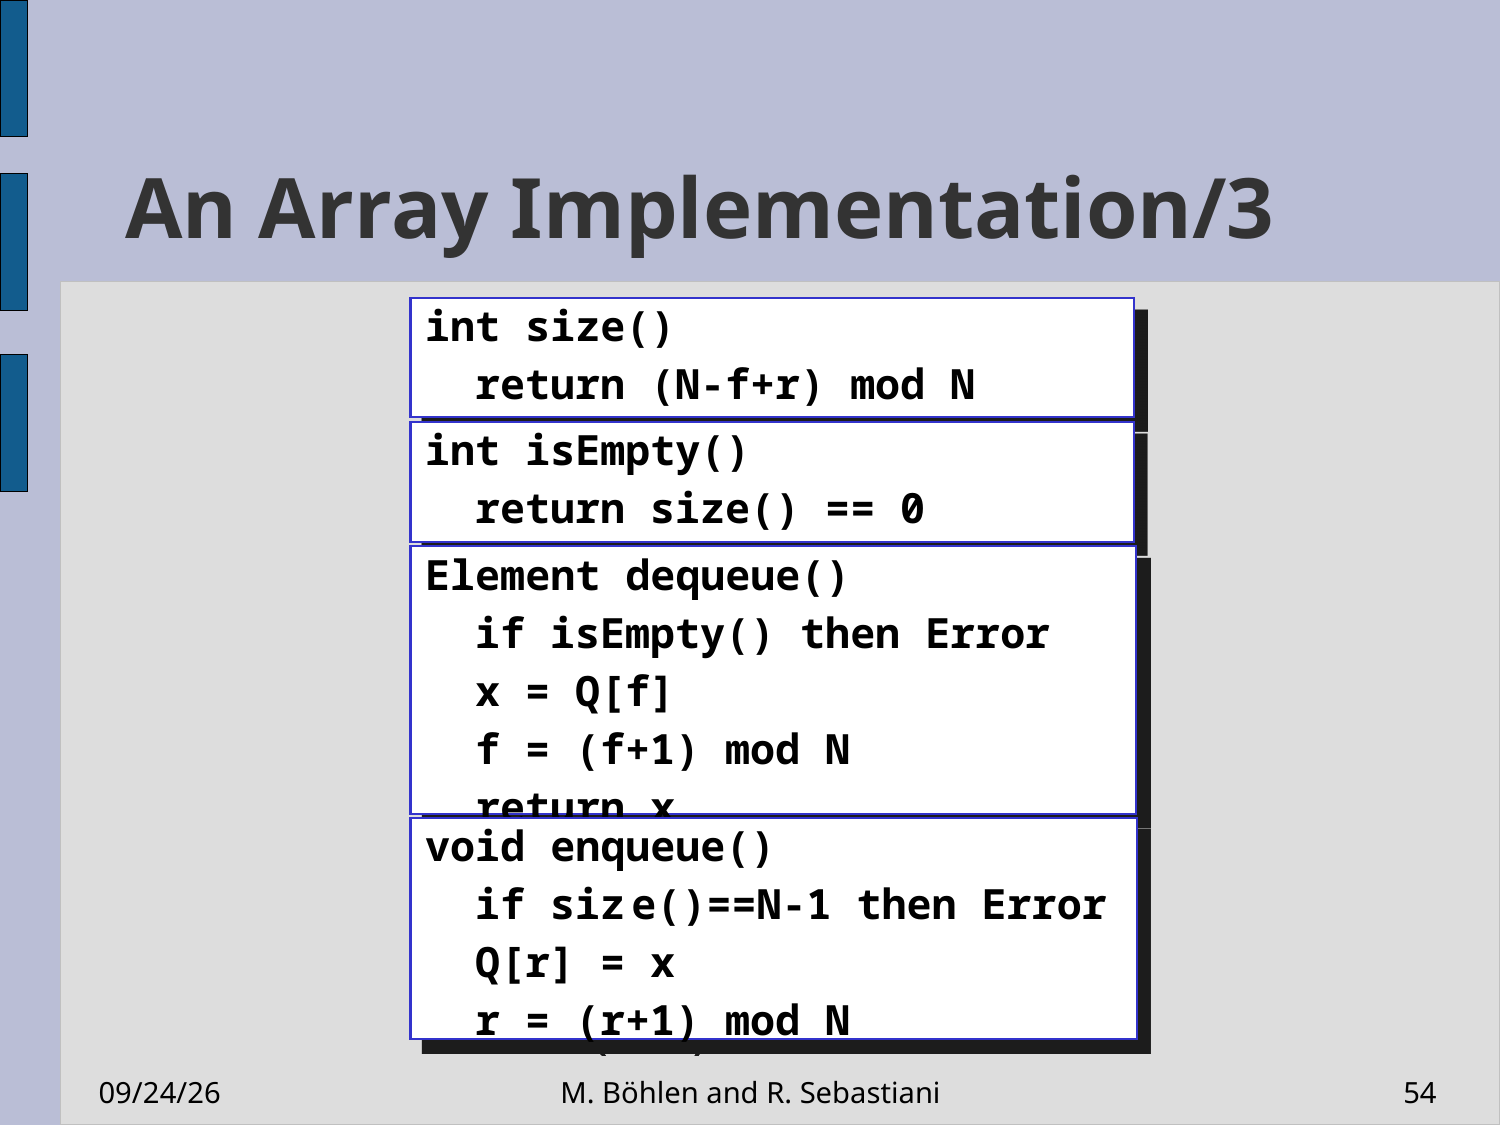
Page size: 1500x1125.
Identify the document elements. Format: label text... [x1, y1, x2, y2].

text_box void enqueue() if siz e()==N-1 then Error Q[r] = x r = (r+1) mod N [410, 817, 1138, 1040]
title An Array Implementation/3 [110, 67, 1392, 271]
text_box int isEmpty() return size() == 0 [410, 421, 1135, 543]
text_box int size() return (N-f+r) mod N [410, 297, 1135, 418]
text_box Element dequeue() if isEmpty() then Error x = Q[f] f = (f+1) mod N return x [410, 545, 1137, 815]
